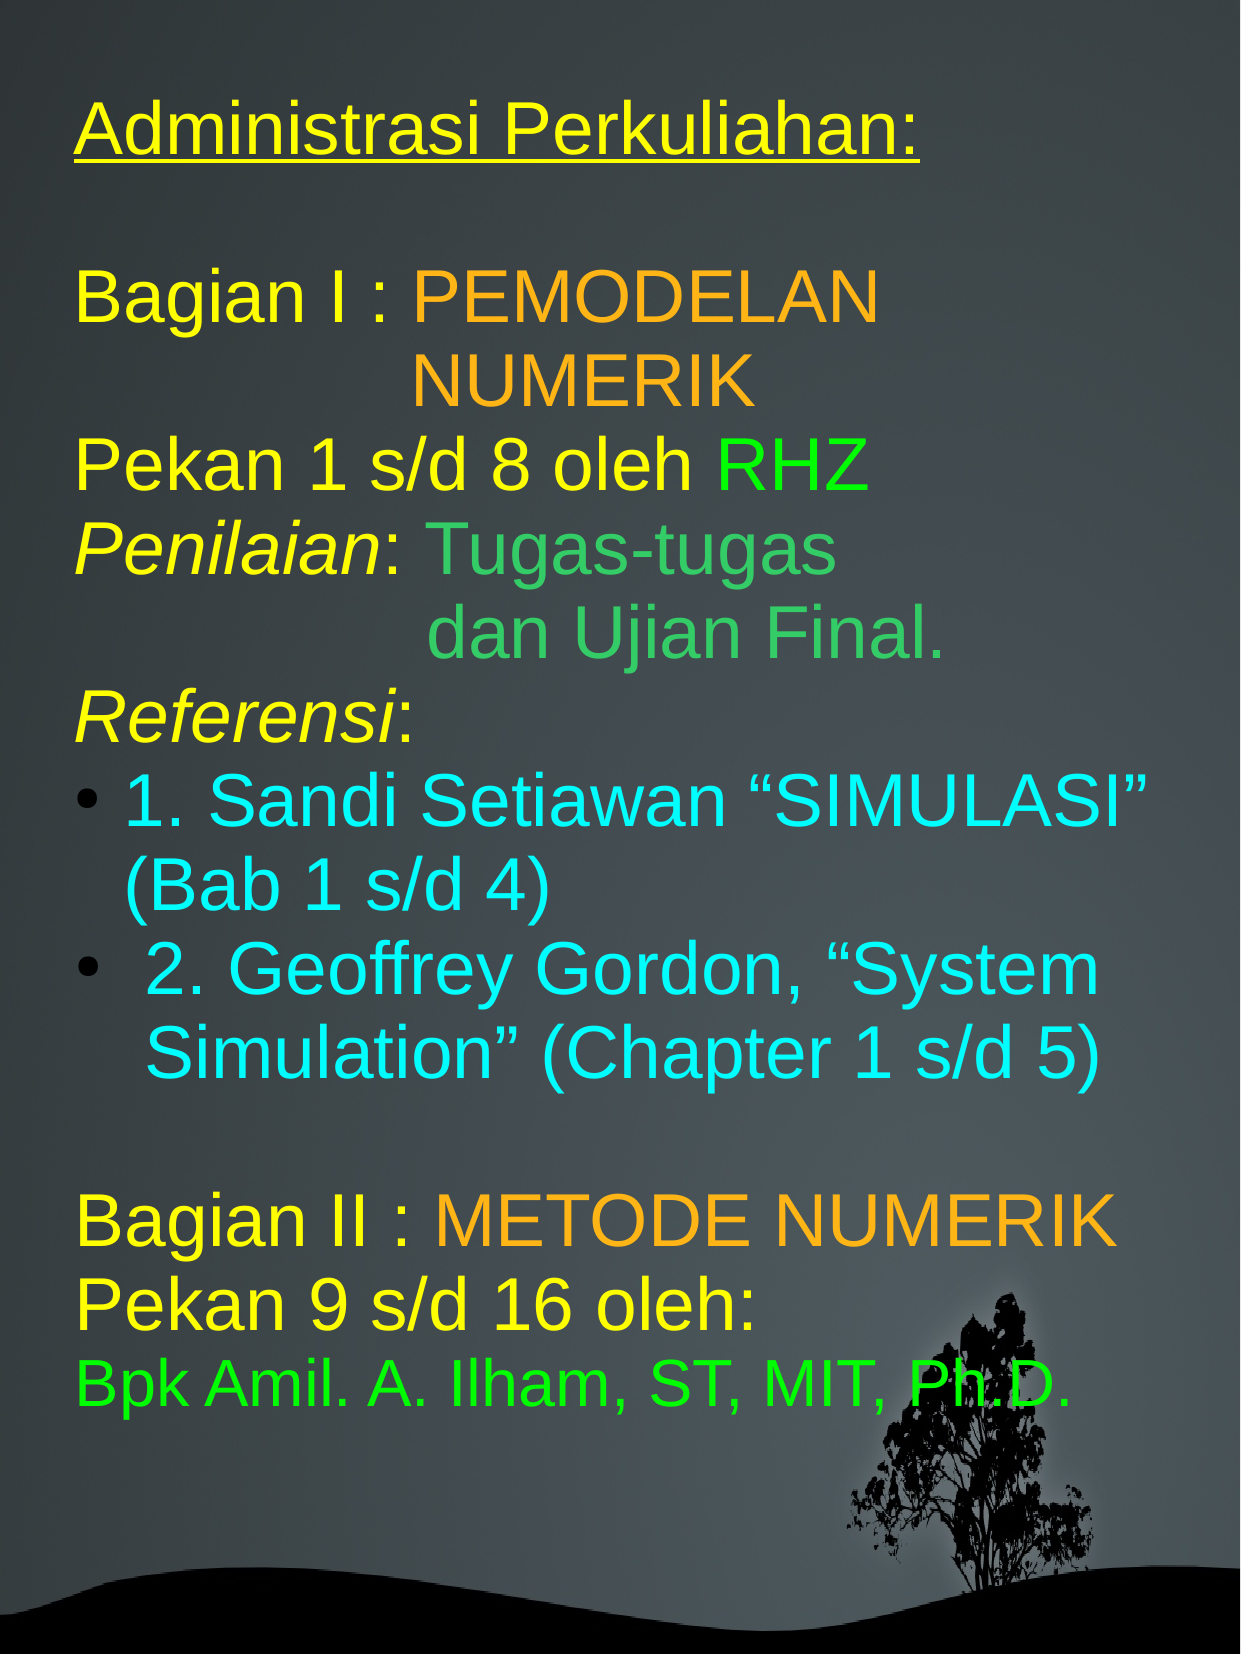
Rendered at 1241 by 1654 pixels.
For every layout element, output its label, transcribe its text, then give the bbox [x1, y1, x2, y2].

picture [0, 0, 1241, 1654]
text_box Administrasi Perkuliahan: Bagian I : PEMODELAN NUMERIK Pekan 1 s/d 8 oleh RHZ Penilaian: Tugas-tugas dan Ujian Final. Referensi: 1. Sandi Setiawan “SIMULASI” (Bab 1 s/d 4) 2. Geoffrey Gordon, “System Simulation” (Chapter 1 s/d 5) Bagian II : METODE NUMERIK Pekan 9 s/d 16 oleh: Bpk Amil. A. Ilham, ST, MIT, Ph.D. [59, 79, 1211, 1429]
